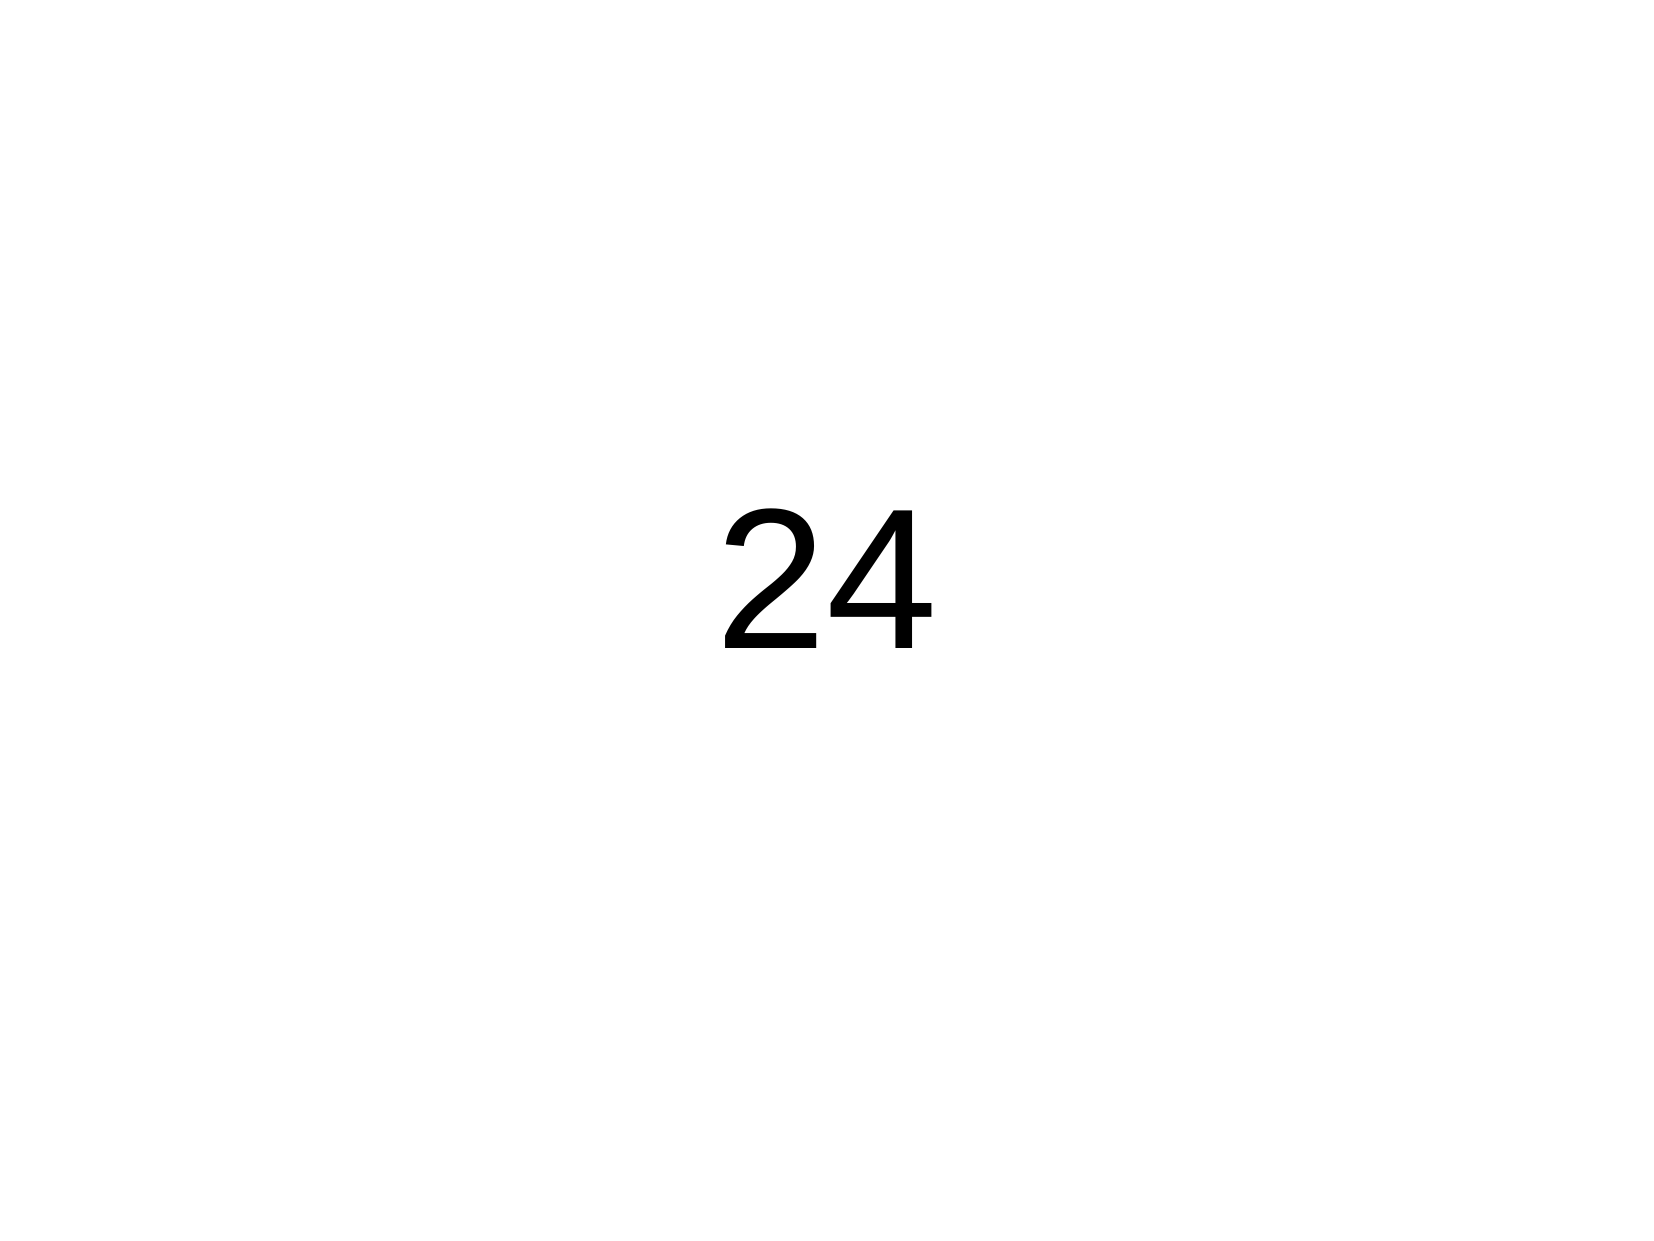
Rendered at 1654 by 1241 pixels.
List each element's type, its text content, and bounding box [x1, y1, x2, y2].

subtitle 24 [82, 49, 1571, 1109]
